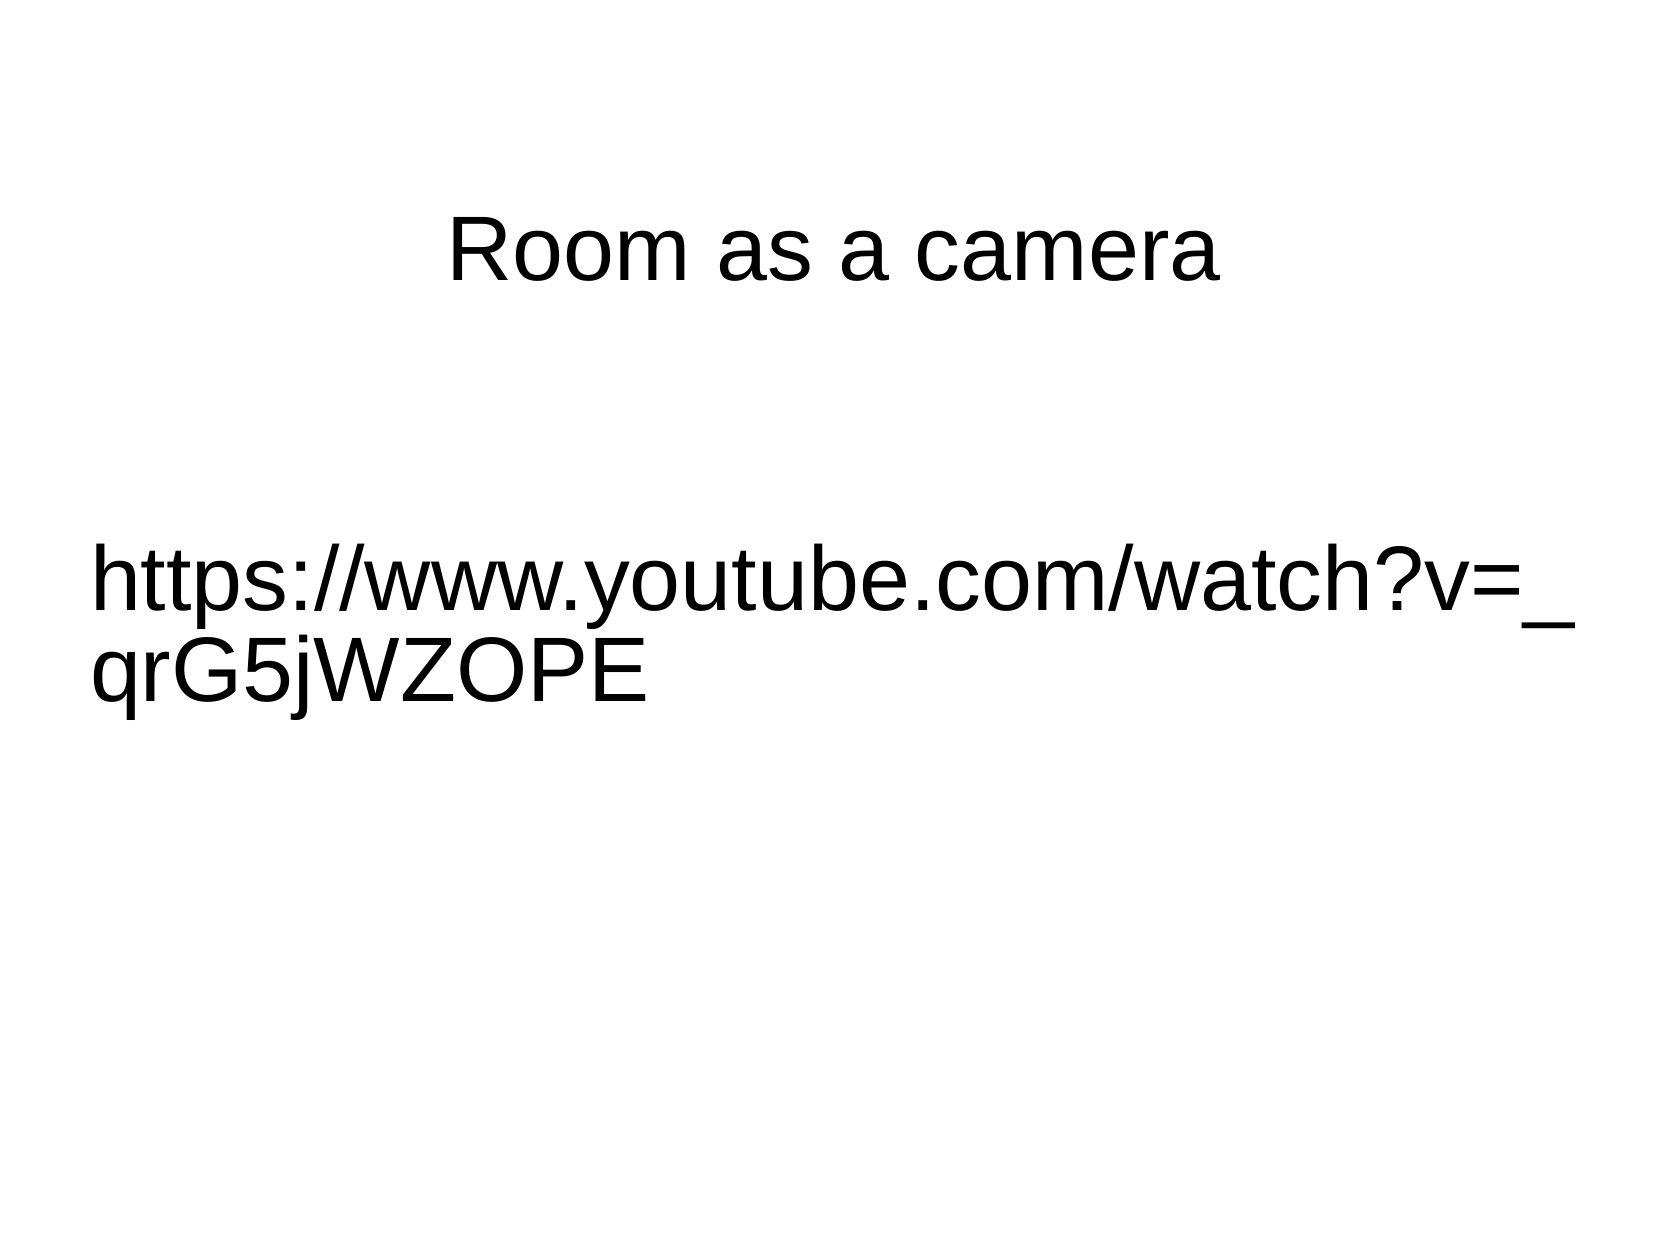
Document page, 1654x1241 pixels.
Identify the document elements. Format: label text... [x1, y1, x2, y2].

title Room as a camera https://www.youtube.com/watch?v=_qrG5jWZOPE [90, 188, 1579, 804]
